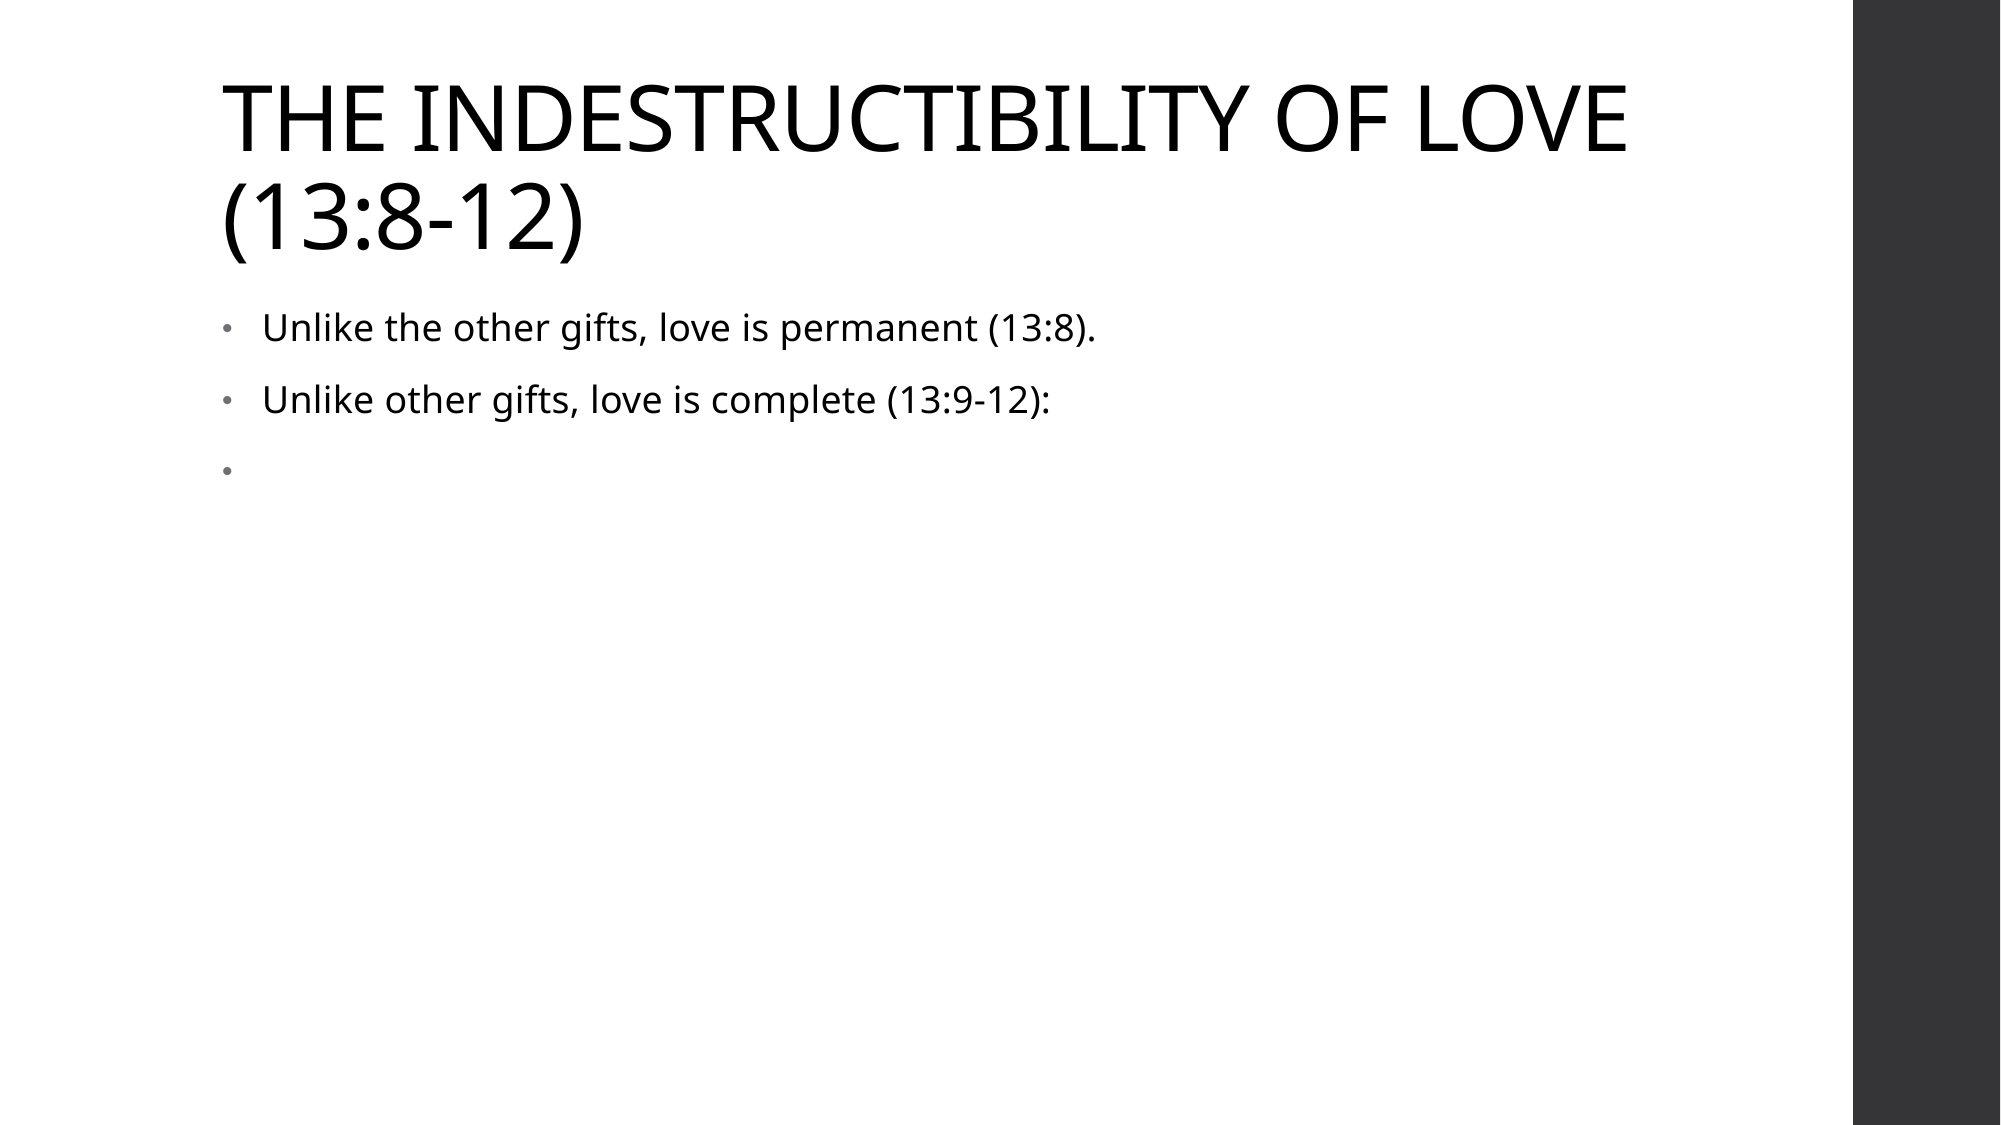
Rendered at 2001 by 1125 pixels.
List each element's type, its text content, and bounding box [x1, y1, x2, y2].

list Unlike the other gifts, love is permanent (13:8). Unlike other gifts, love is complete (13:9-12): [206, 299, 1617, 1014]
title THE INDESTRUCTIBILITY OF LOVE (13:8-12) [206, 60, 1797, 278]
